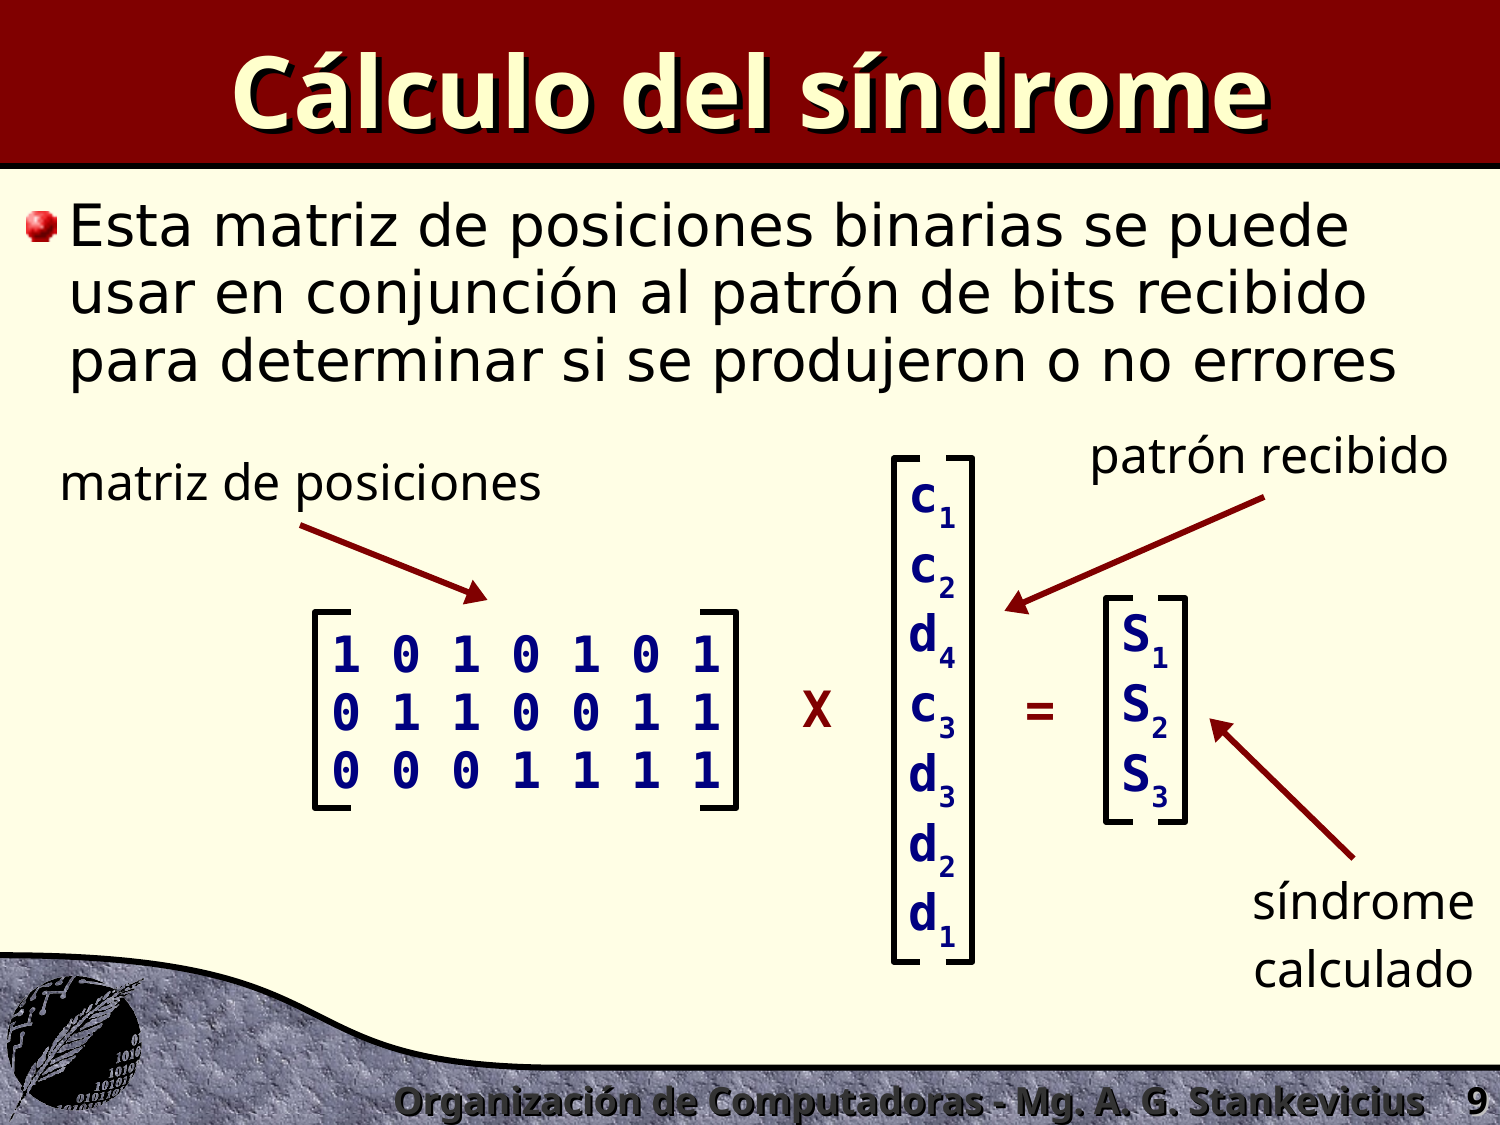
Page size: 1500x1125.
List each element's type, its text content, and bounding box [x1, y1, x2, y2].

text_box X [787, 673, 848, 747]
text_box 1 0 1 0 1 0 1 0 1 1 0 0 1 1 0 0 0 1 1 1 1 [318, 618, 733, 809]
text_box c1 c2 d4 c3 d3 d2 d1 [893, 458, 969, 963]
picture [448, 1100, 455, 1110]
text_box matriz de posiciones [44, 439, 550, 525]
text_box S1 S2 S3 [1106, 597, 1182, 823]
picture [802, 1100, 806, 1110]
picture [0, 959, 1500, 1125]
list Esta matriz de posiciones binarias se puede usar en conjunción al patrón de bits recibido para determinar si se produjeron o no errores [11, 192, 1486, 935]
text_box síndrome calculado [1237, 858, 1480, 1014]
text_box = [1010, 673, 1071, 747]
picture [1058, 1100, 1065, 1110]
title Cálculo del síndrome [15, 5, 1485, 160]
text_box patrón recibido [1075, 412, 1463, 498]
